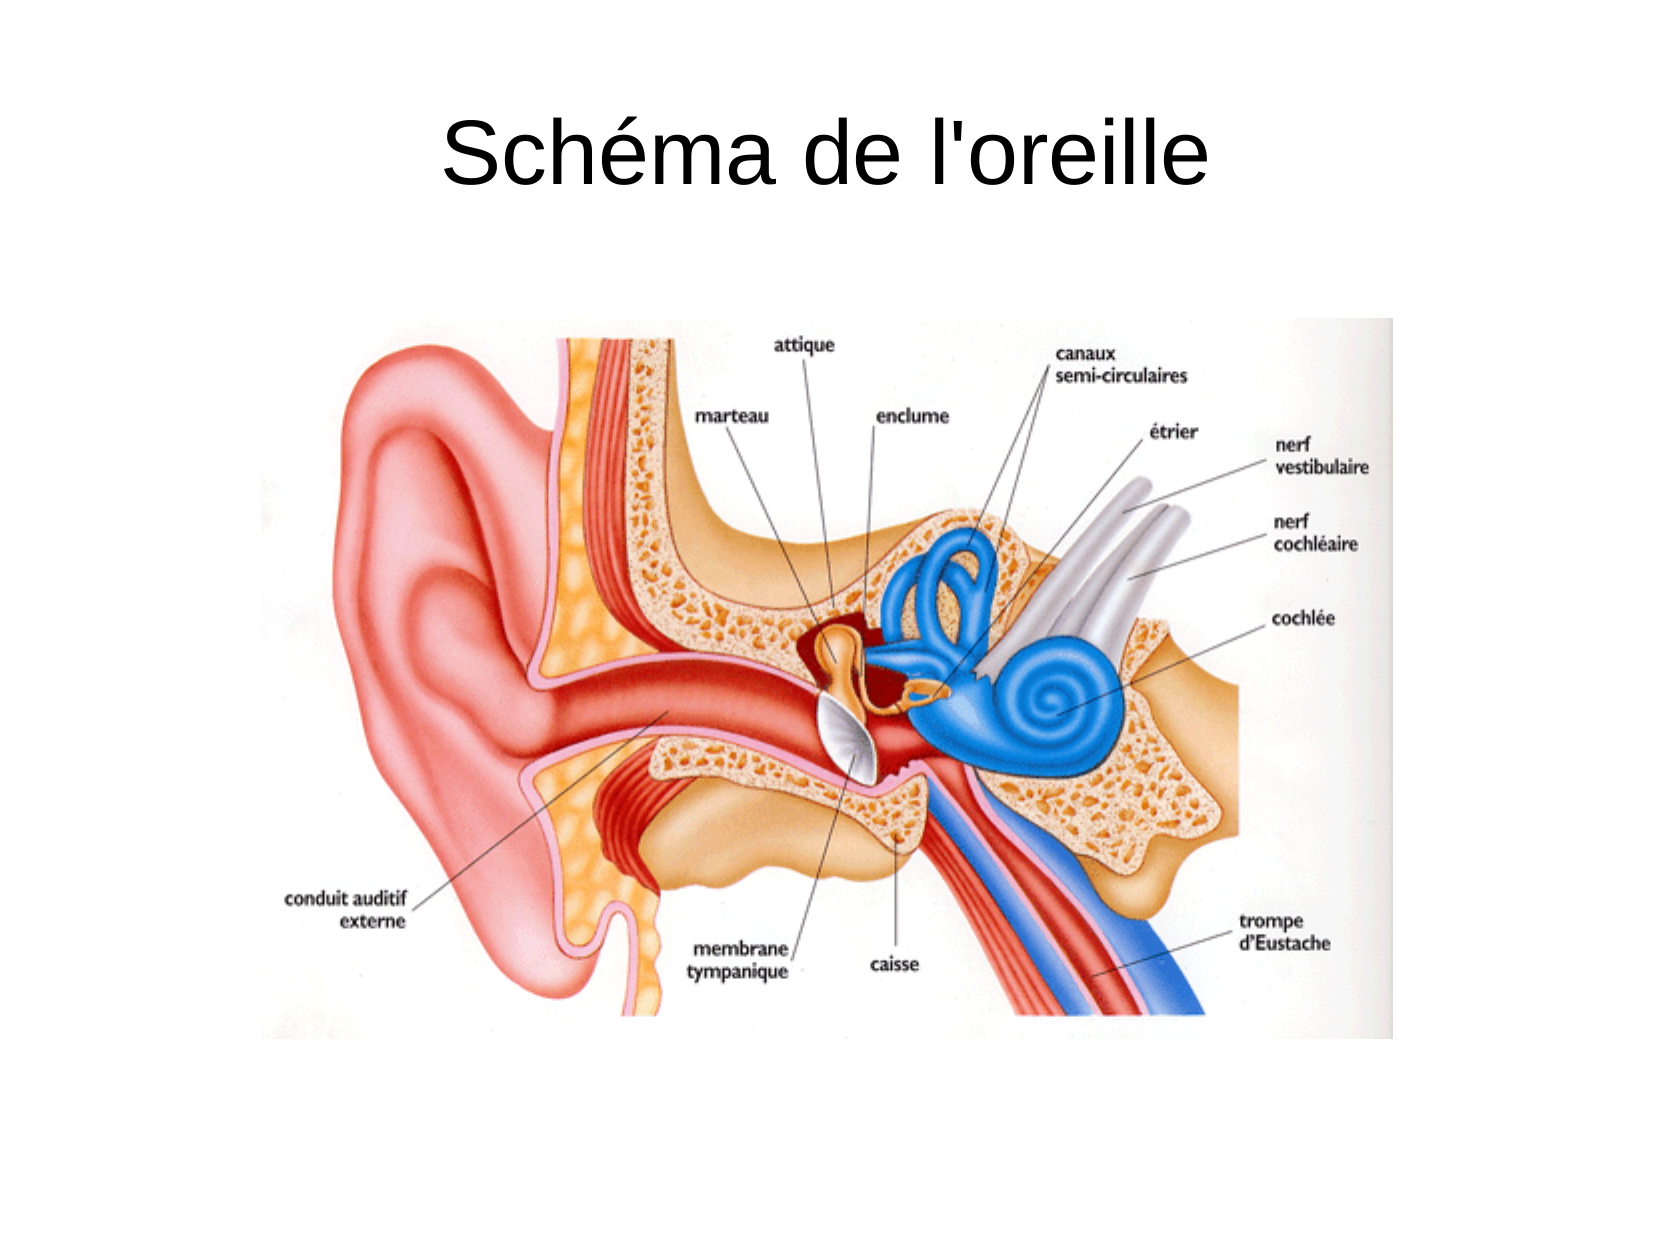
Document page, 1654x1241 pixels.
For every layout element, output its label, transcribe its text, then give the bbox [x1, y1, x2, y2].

picture [261, 318, 1393, 1039]
title Schéma de l'oreille [82, 49, 1571, 257]
